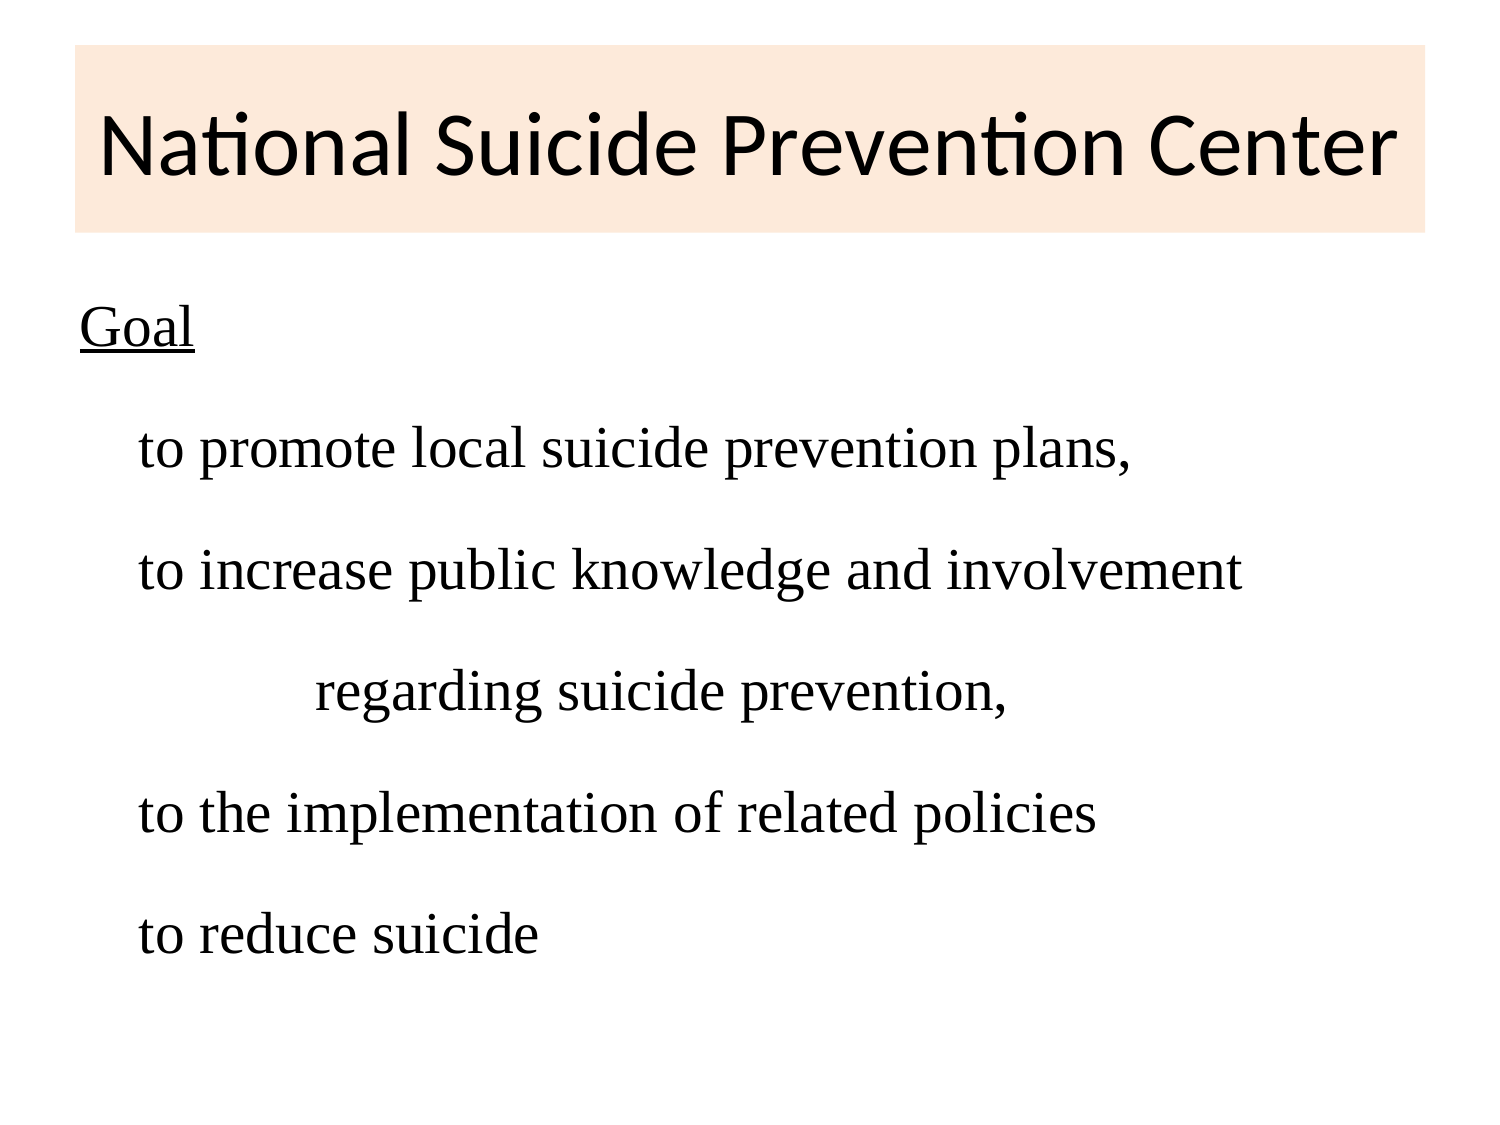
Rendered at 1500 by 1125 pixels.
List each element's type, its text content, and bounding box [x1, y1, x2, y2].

title National Suicide Prevention Center [75, 45, 1426, 233]
list Goal to promote local suicide prevention plans, to increase public knowledge and involvement regarding suicide prevention, to the implementation of related policies to reduce suicide [64, 243, 1415, 986]
